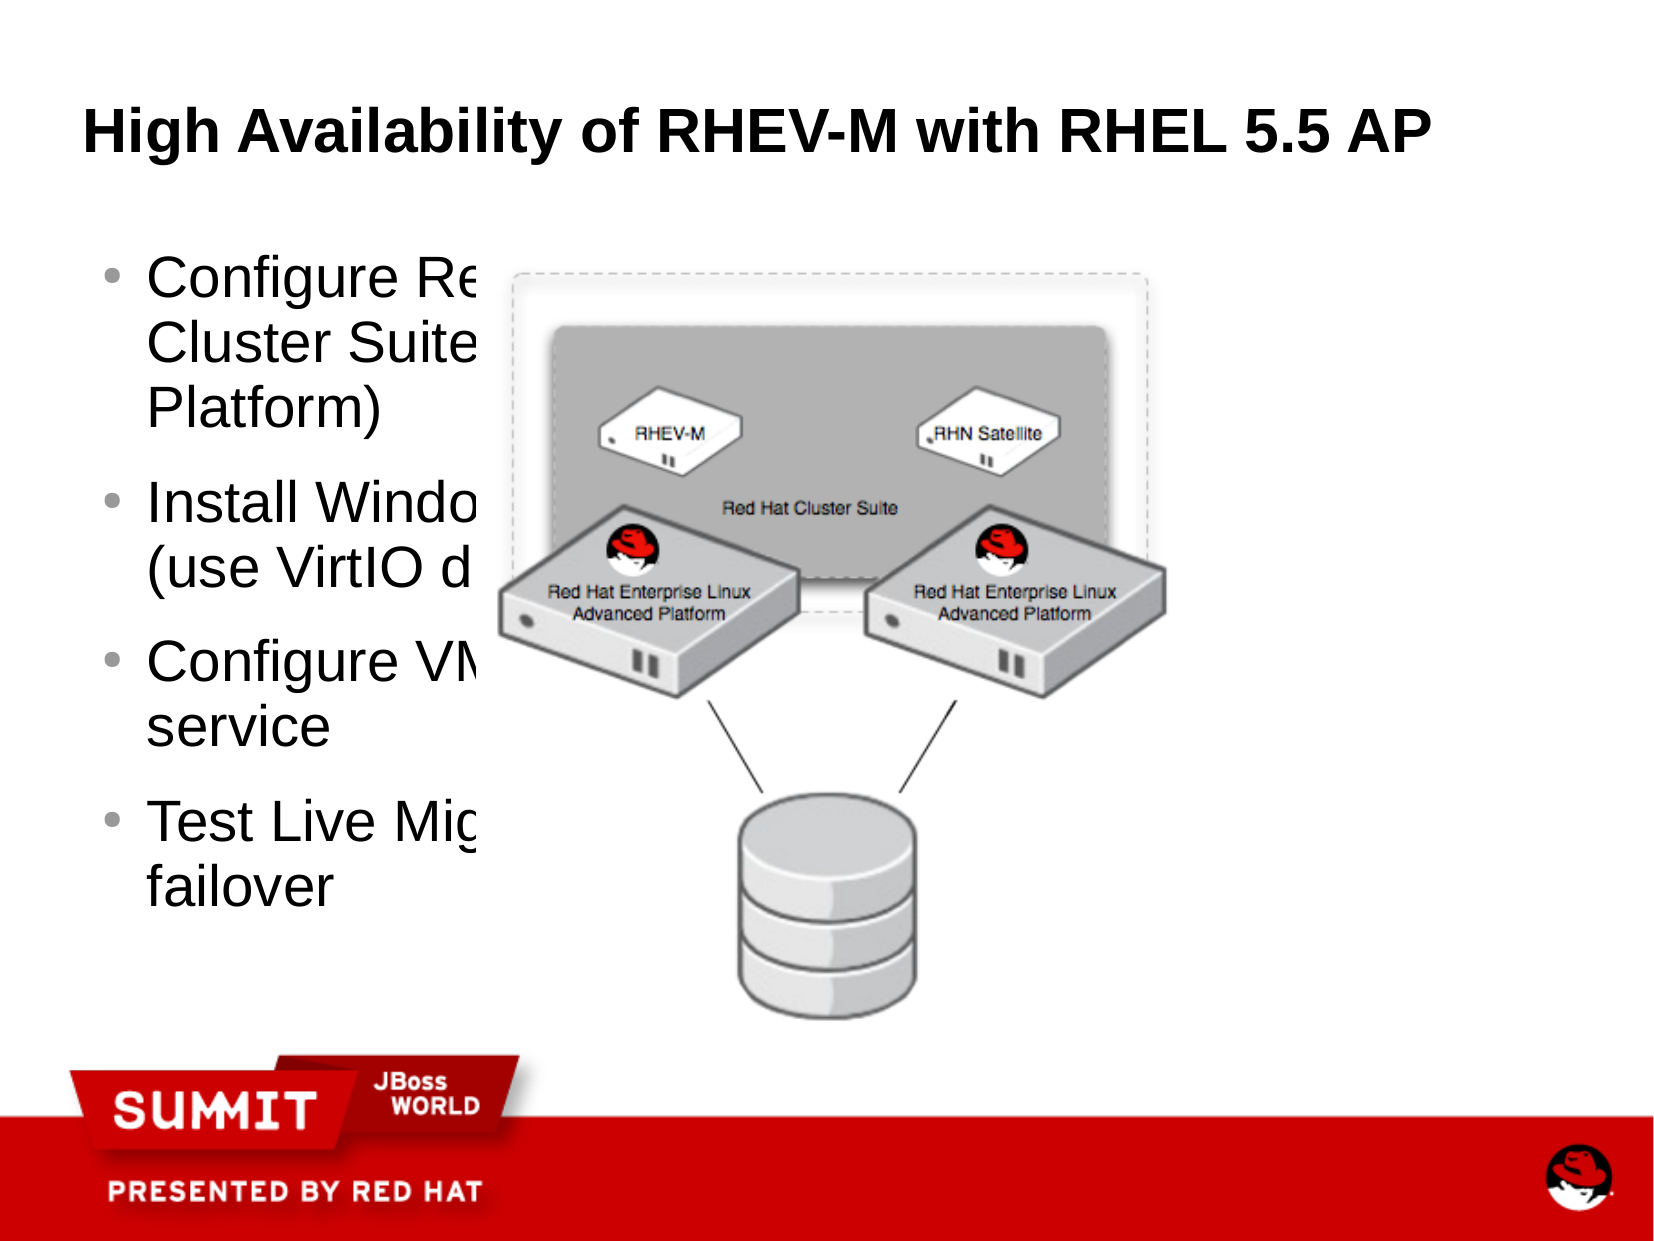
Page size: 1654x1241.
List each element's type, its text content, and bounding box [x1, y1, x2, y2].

picture [0, 1043, 1654, 1241]
title High Availability of RHEV-M with RHEL 5.5 AP [82, 37, 1571, 226]
list Configure Red Hat Cluster Suite (Advanced Platform) Install Windows as a VM (use VirtIO drivers) Configure VM as an HA service Test Live Migrations and failover [86, 244, 476, 1039]
picture [476, 244, 1567, 1039]
